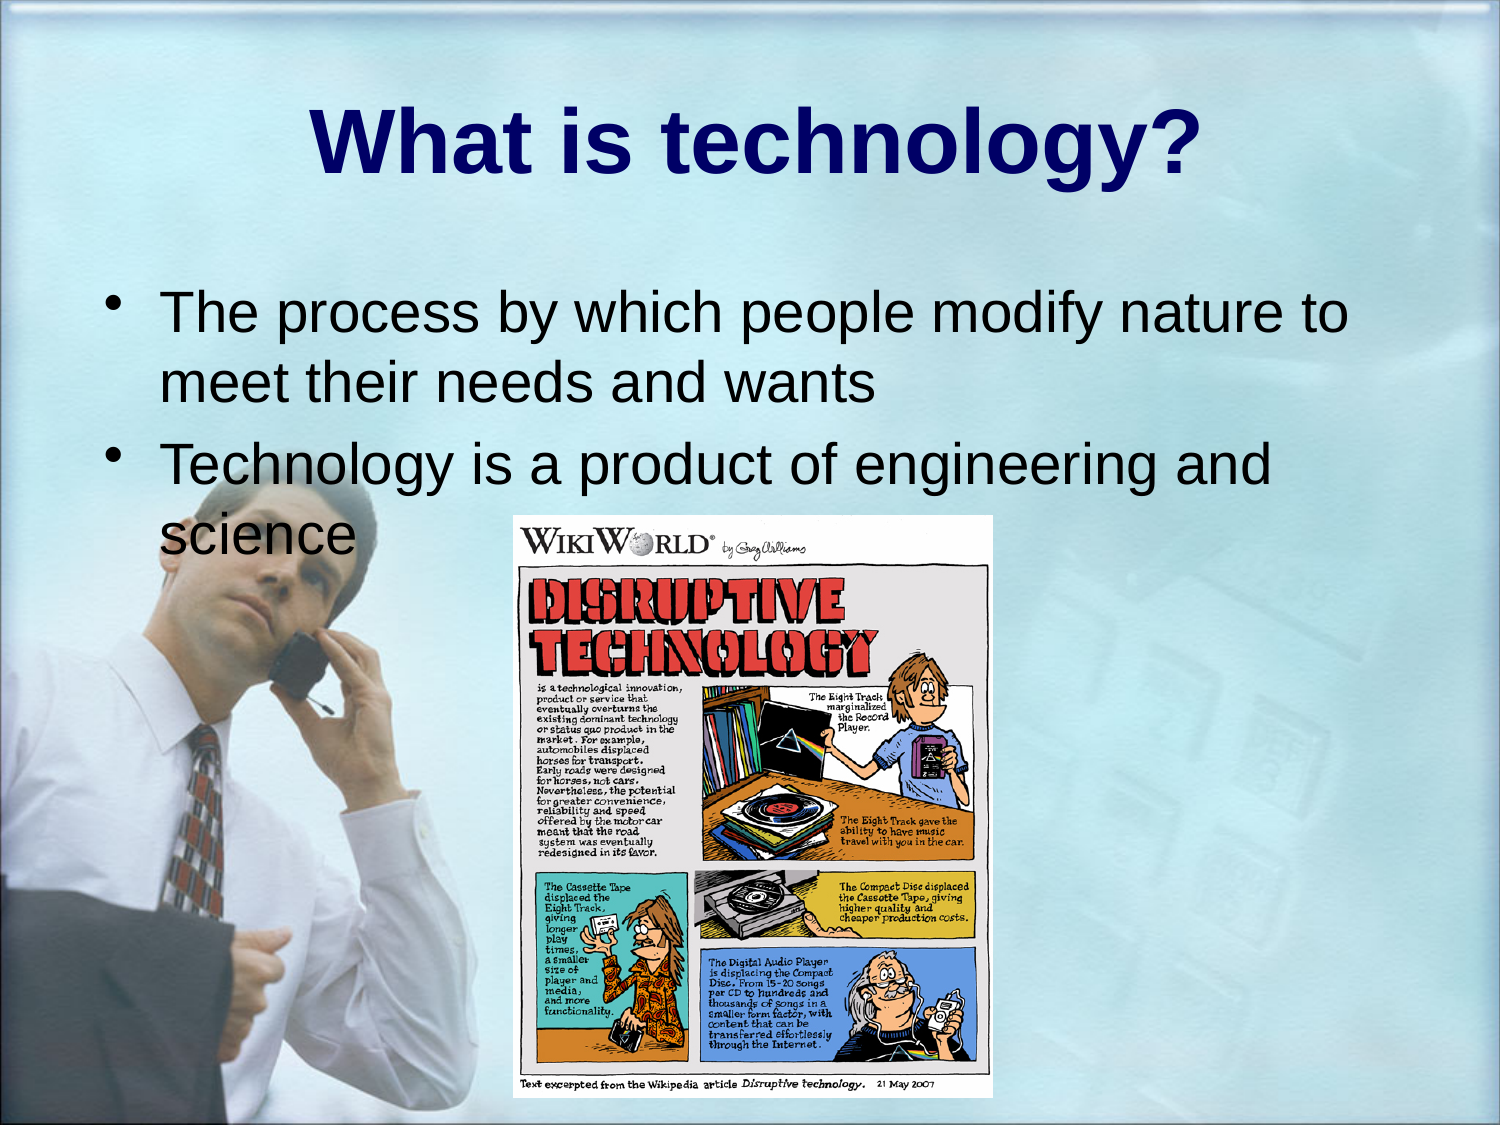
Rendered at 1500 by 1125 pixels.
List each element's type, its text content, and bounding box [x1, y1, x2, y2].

title What is technology? [206, 42, 1309, 231]
list The process by which people modify nature to meet their needs and wants Technology is a product of engineering and science [88, 267, 1412, 1024]
picture [0, 0, 1500, 1125]
